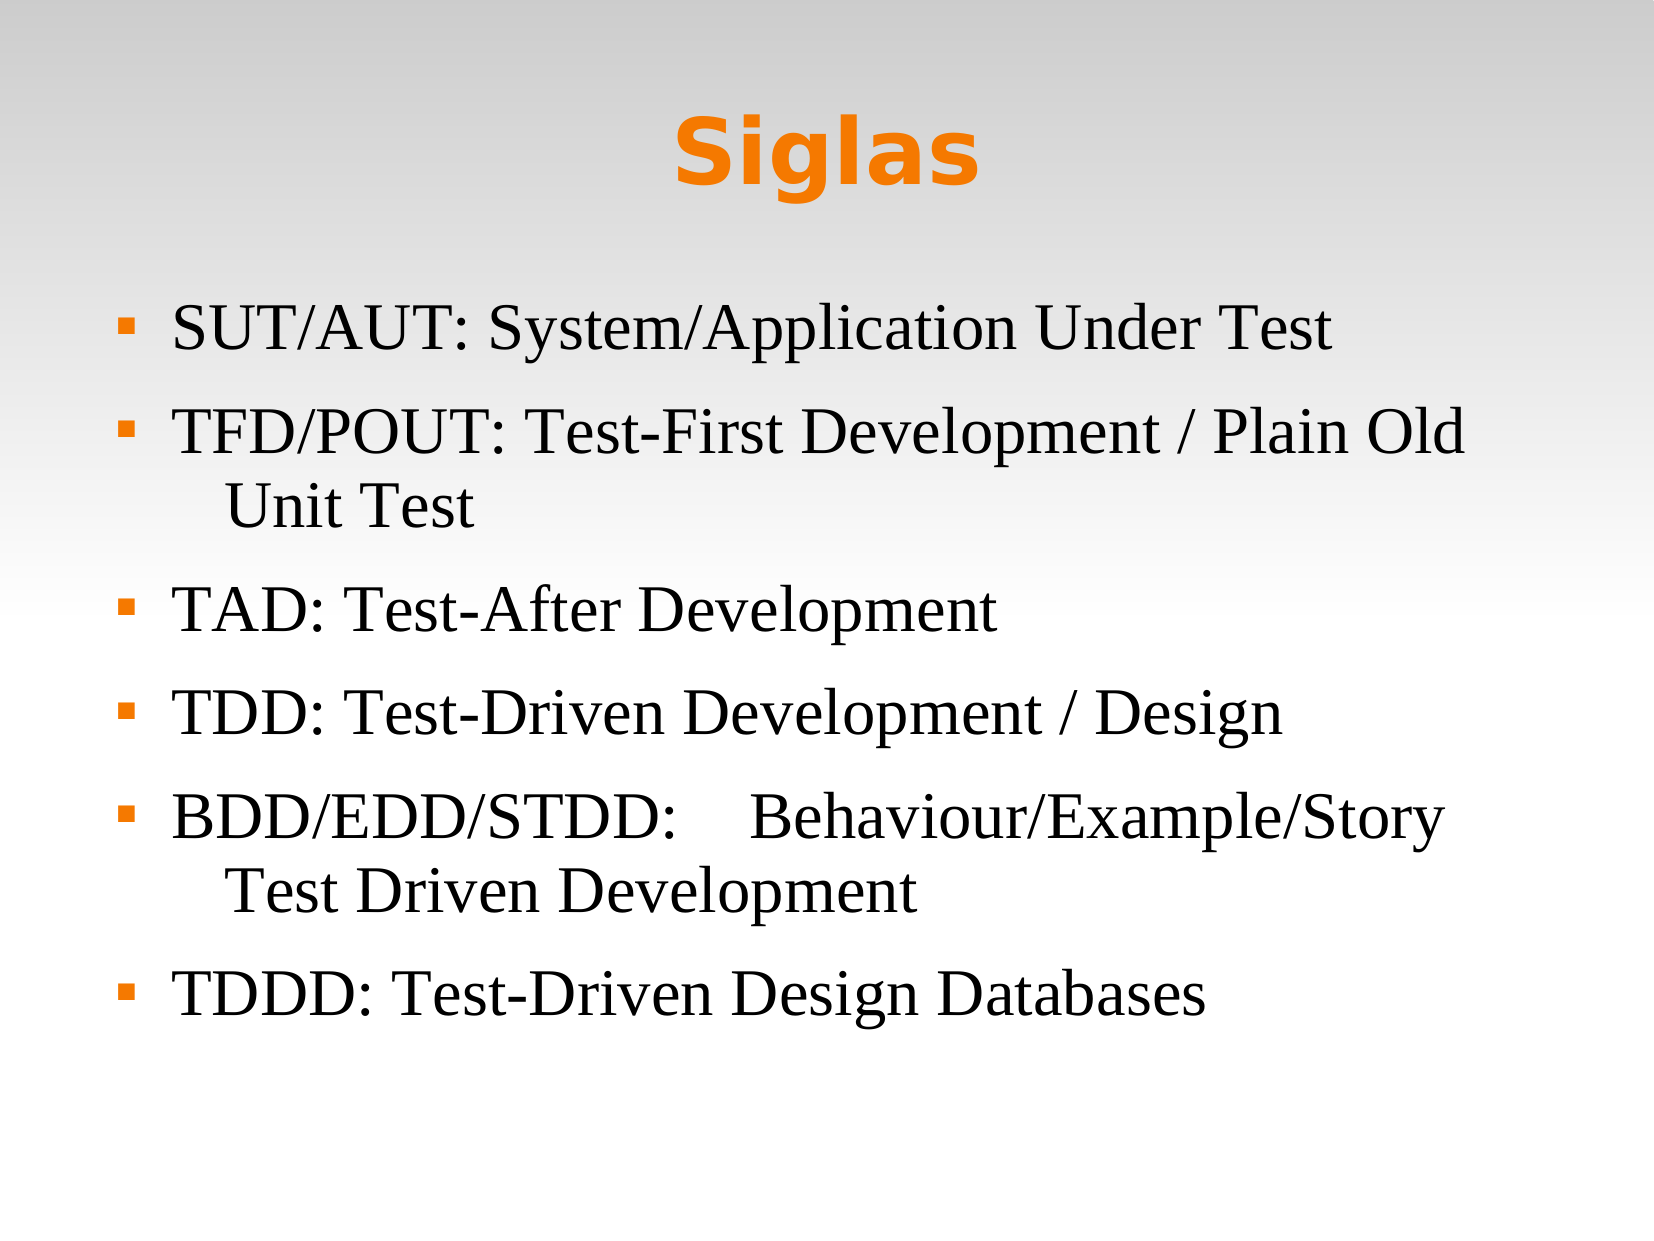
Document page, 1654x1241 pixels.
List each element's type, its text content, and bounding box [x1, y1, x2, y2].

list SUT/AUT: System/Application Under Test TFD/POUT: Test-First Development / Plain Old Unit Test TAD: Test-After Development TDD: Test-Driven Development / Design BDD/EDD/STDD: Behaviour/Example/Story Test Driven Development TDDD: Test-Driven Design Databases [82, 290, 1571, 1085]
title Siglas [82, 41, 1571, 265]
